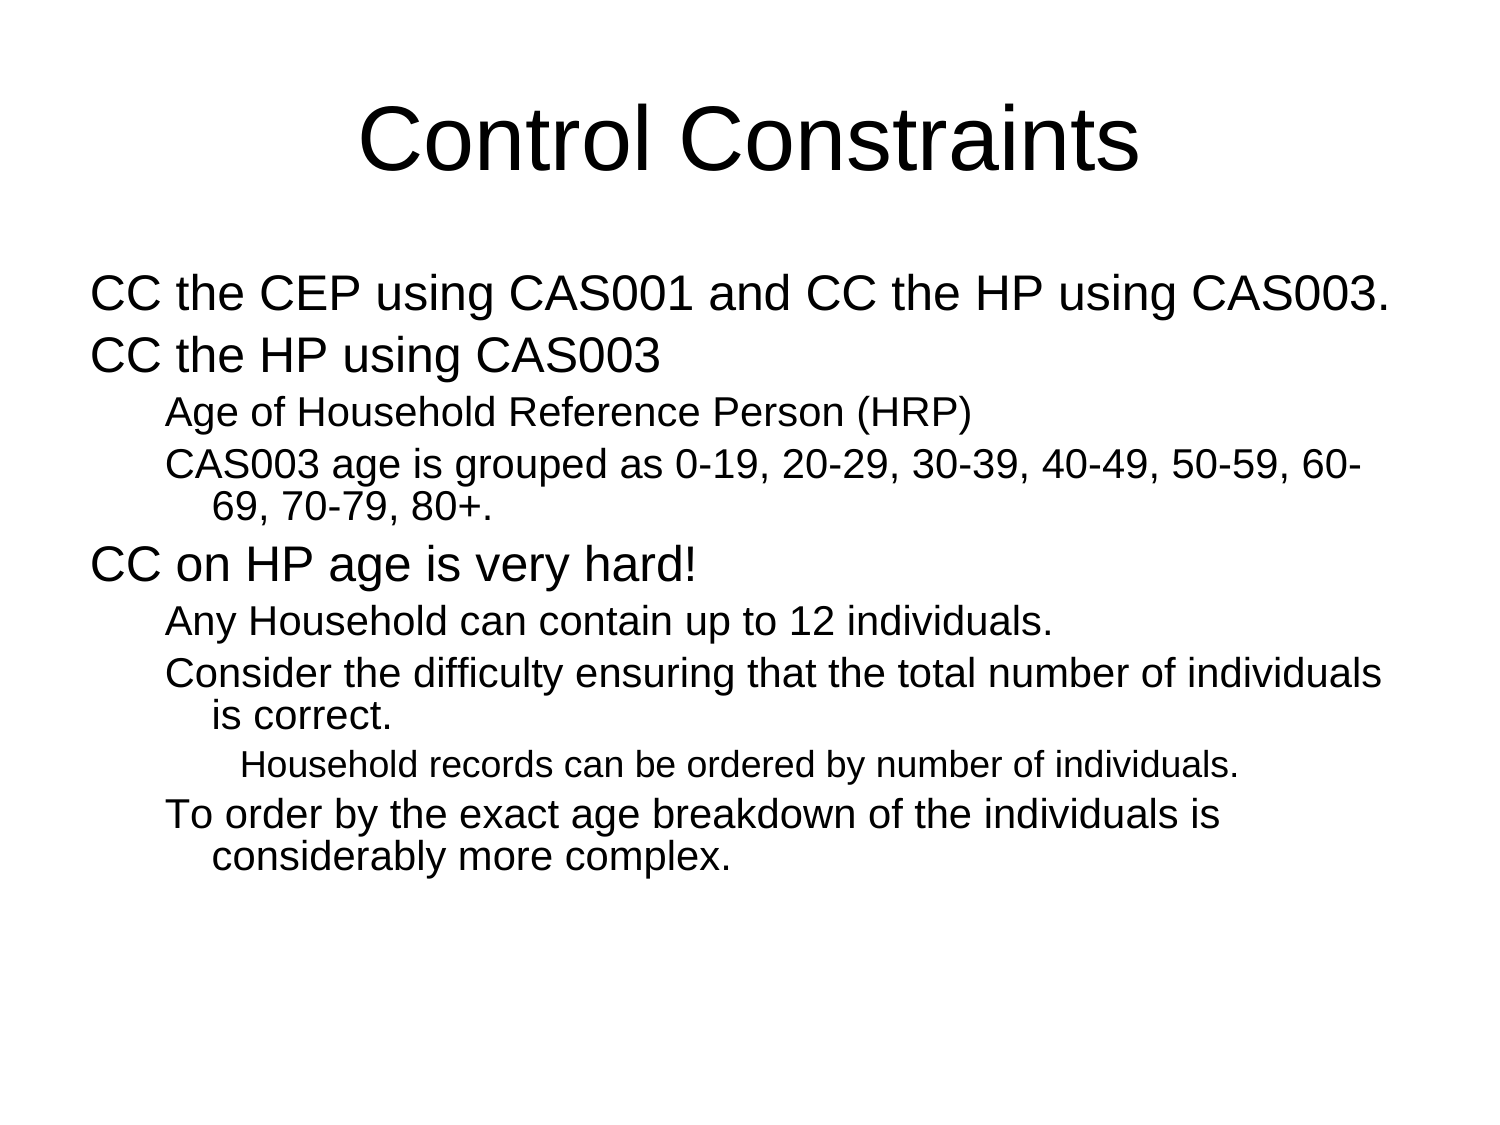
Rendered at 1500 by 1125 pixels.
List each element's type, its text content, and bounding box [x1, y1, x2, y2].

title Control Constraints [75, 45, 1426, 233]
list CC the CEP using CAS001 and CC the HP using CAS003. CC the HP using CAS003 Age of Household Reference Person (HRP) CAS003 age is grouped as 0-19, 20-29, 30-39, 40-49, 50-59, 60-69, 70-79, 80+. CC on HP age is very hard! Any Household can contain up to 12 individuals. Consider the difficulty ensuring that the total number of individuals is correct. Household records can be ordered by number of individuals. To order by the exact age breakdown of the individuals is considerably more complex. [75, 262, 1426, 1036]
